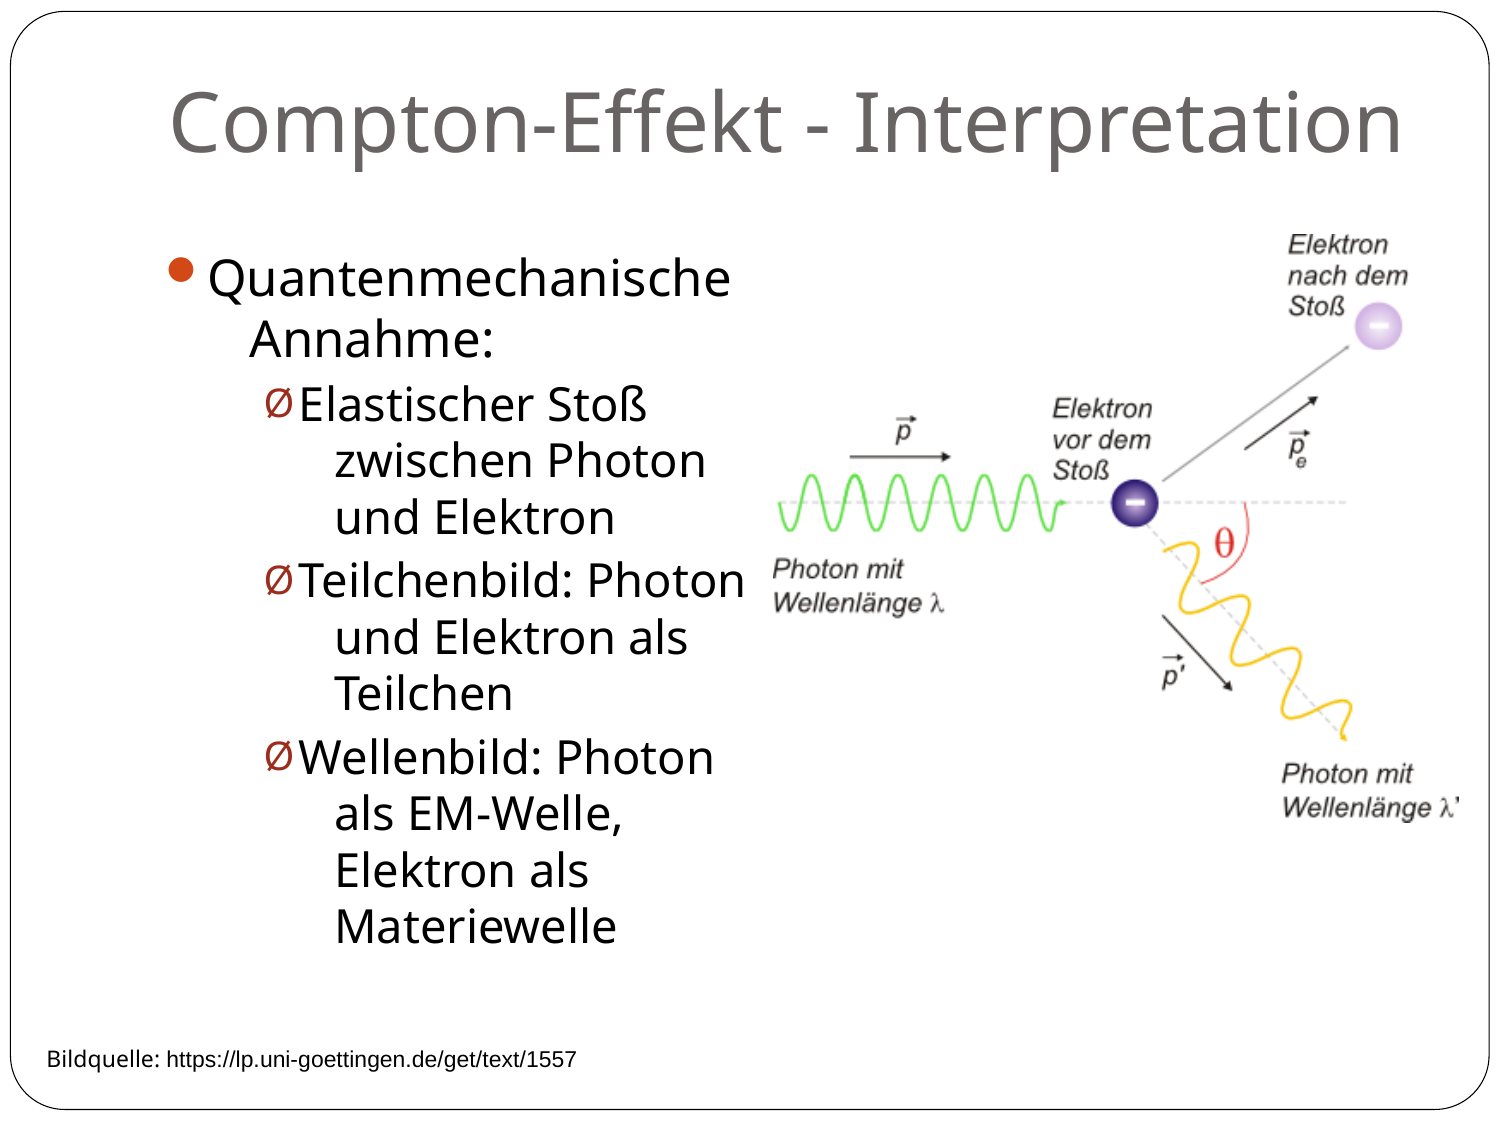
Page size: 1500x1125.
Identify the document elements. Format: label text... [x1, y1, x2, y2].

list Quantenmechanische Annahme: Elastischer Stoß zwischen Photon und Elektron Teilchenbild: Photon und Elektron als Teilchen Wellenbild: Photon als EM-Welle, Elektron als Materiewelle [150, 237, 766, 988]
picture [773, 234, 1459, 823]
title Compton-Effekt - Interpretation [150, 45, 1426, 185]
text_box Bildquelle: https://lp.uni-goettingen.de/get/text/1557 [31, 1037, 1022, 1080]
